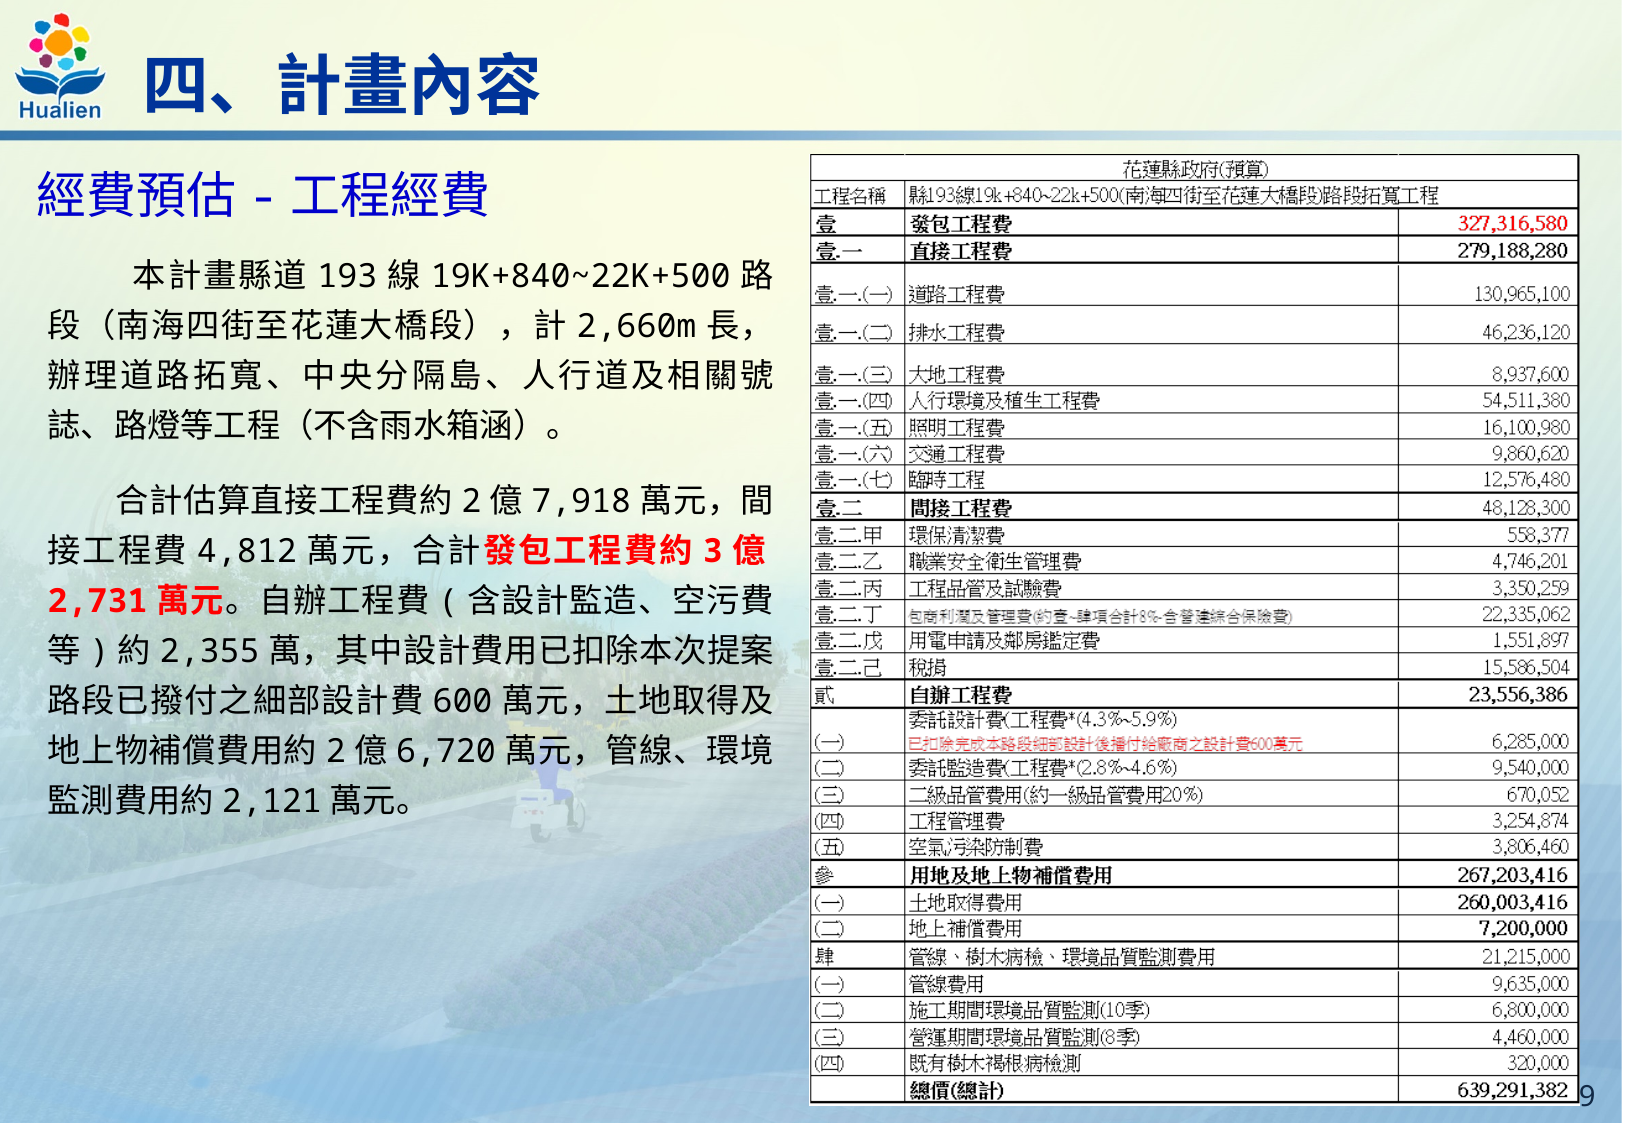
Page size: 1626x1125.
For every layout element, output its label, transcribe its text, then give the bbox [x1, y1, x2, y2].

slide_number <number> [1533, 1069, 1625, 1113]
text_box 本計畫縣道193線19K+840~22K+500路段（南海四街至花蓮大橋段），計2,660m長，辦理道路拓寬、中央分隔島、人行道及相關號誌、路燈等工程（不含雨水箱涵）。 合計估算直接工程費約2億7,918萬元，間接工程費4,812萬元，合計發包工程費約3億2,731萬元。自辦工程費(含設計監造、空污費等)約2,355萬，其中設計費用已扣除本次提案路段已撥付之細部設計費600萬元，土地取得及地上物補償費用約2億6,720萬元，管線、環境監測費用約2,121萬元。 [32, 236, 789, 877]
picture [0, 0, 1622, 1123]
text_box 四、計畫內容 [127, 36, 943, 129]
text_box 經費預估-工程經費 [21, 155, 506, 231]
